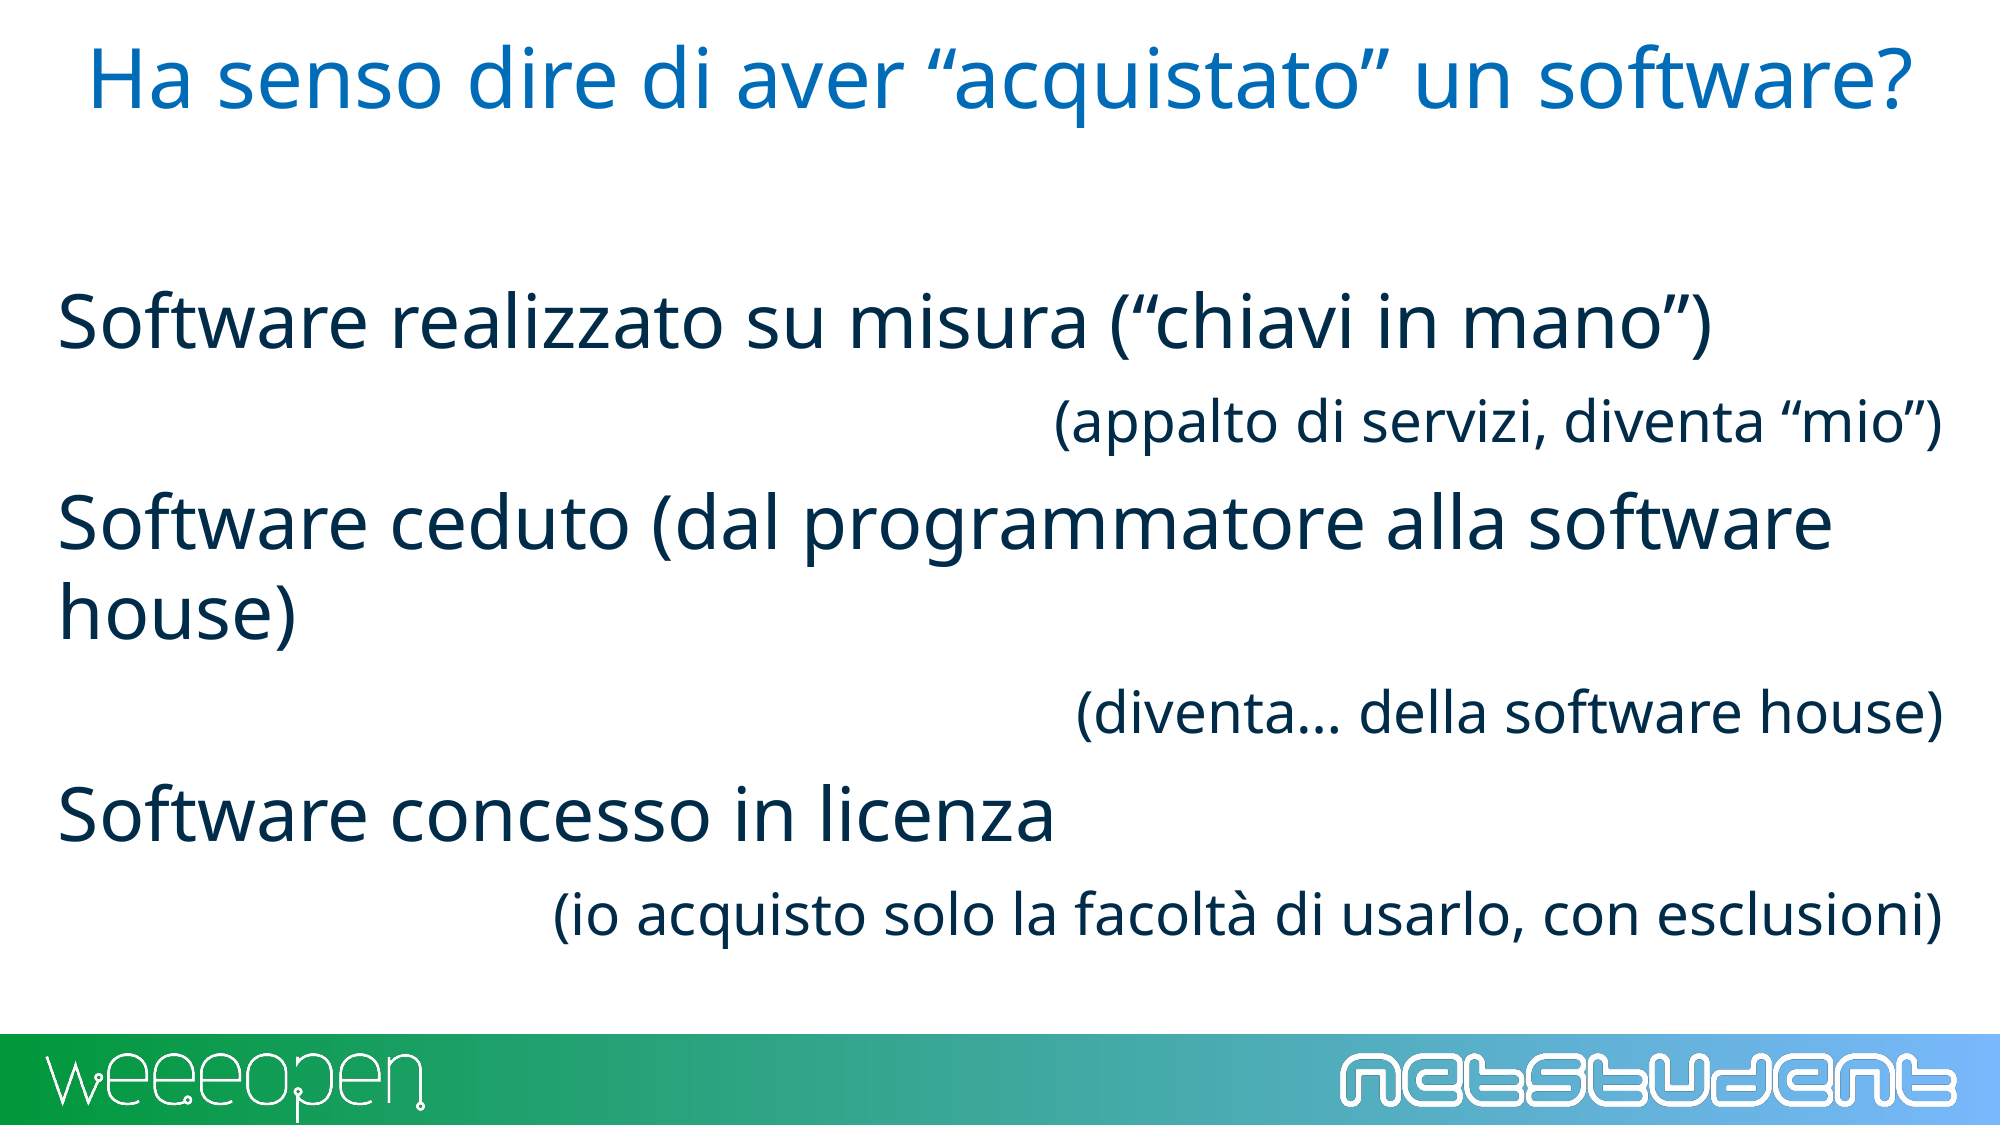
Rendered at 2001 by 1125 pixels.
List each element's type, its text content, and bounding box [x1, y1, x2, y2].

text_box Software realizzato su misura (“chiavi in mano”) (appalto di servizi, diventa “mio”) Software ceduto (dal programmatore alla software house) (diventa… della software house) Software concesso in licenza (io acquisto solo la facoltà di usarlo, con esclusioni) [43, 265, 1959, 981]
picture [1340, 1053, 1957, 1107]
text_box Ha senso dire di aver “acquistato” un software? [43, 29, 1959, 247]
picture [45, 1053, 425, 1123]
